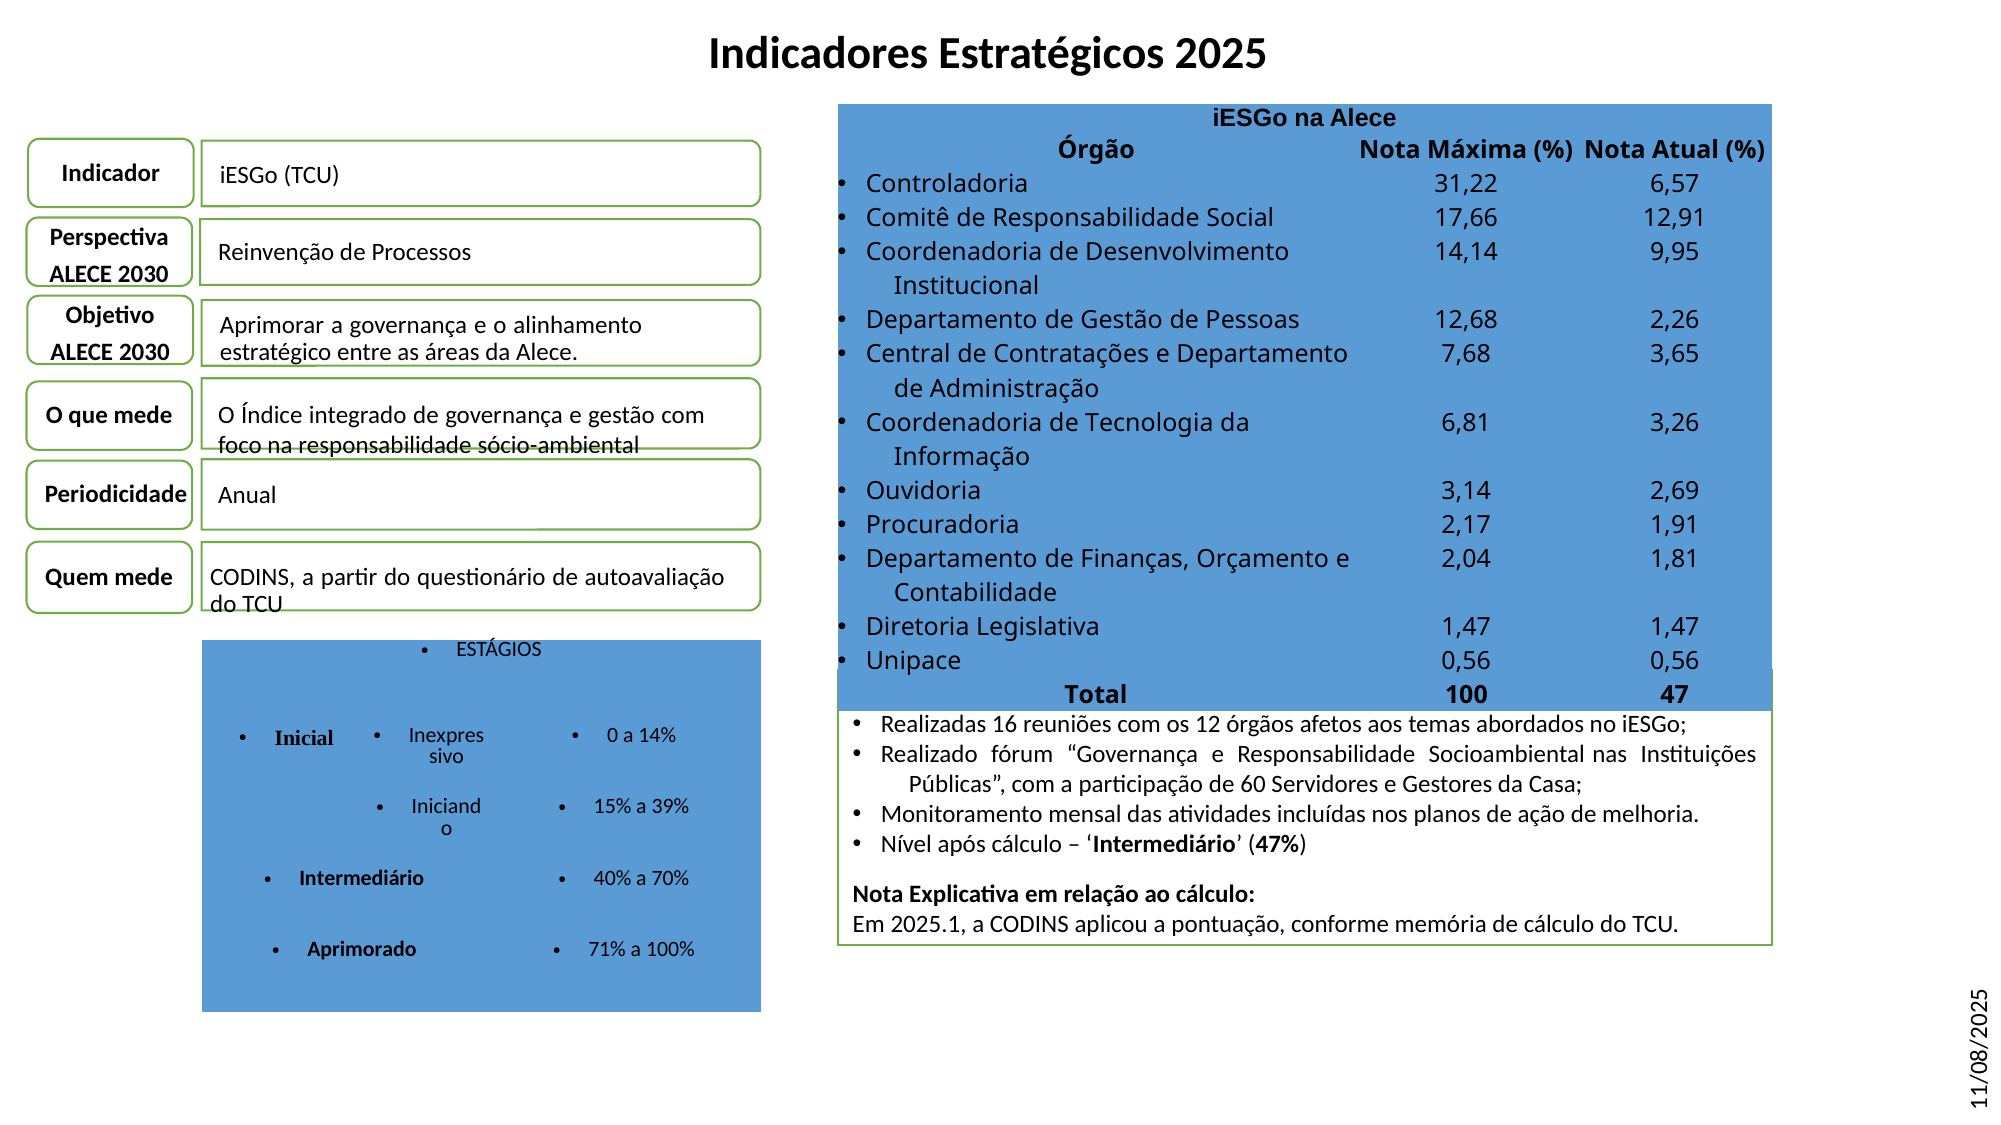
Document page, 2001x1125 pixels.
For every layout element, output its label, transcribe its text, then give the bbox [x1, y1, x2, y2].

text_box Periodicidade [34, 463, 198, 527]
table_cell Órgão [838, 132, 1355, 166]
title Indicadores Estratégicos 2025 [671, 22, 1305, 89]
text_box Iniciativas Realizadas em 2025.1 Realizadas 16 reuniões com os 12 órgãos afetos aos temas abordados no iESGo; Realizado fórum “Governança e Responsabilidade Socioambiental nas Instituições Públicas”, com a participação de 60 Servidores e Gestores da Casa; Monitoramento mensal das atividades incluídas nos planos de ação de melhoria. Nível após cálculo – ‘Intermediário’ (47%) Nota Explicativa em relação ao cálculo: Em 2025.1, a CODINS aplicou a pontuação, conforme memória de cálculo do TCU. [838, 711, 1772, 945]
table_cell 0,56 [1355, 643, 1578, 677]
table_header ESTÁGIOS [202, 640, 761, 726]
table_cell Departamento de Finanças, Orçamento e Contabilidade [838, 541, 1355, 609]
table_cell Nota Máxima (%) [1355, 132, 1578, 166]
table_cell 14,14 [1355, 234, 1578, 302]
table_cell Departamento de Gestão de Pessoas [838, 302, 1355, 336]
table_cell 47 [1578, 677, 1772, 711]
text_box Aprimorar a governança e o alinhamento estratégico entre as áreas da Alece. [202, 303, 743, 363]
text_box Objetivo ALECE 2030 [35, 298, 185, 362]
text_box Anual [200, 469, 742, 518]
table_cell Comitê de Responsabilidade Social [838, 200, 1355, 234]
table_cell 40% a 70% [487, 869, 761, 941]
table_cell 71% a 100% [487, 941, 761, 1012]
text_box iESGo (TCU) [202, 144, 743, 203]
table_cell 3,26 [1578, 404, 1772, 472]
table_cell 1,47 [1355, 609, 1578, 643]
text_box O Índice integrado de governança e gestão com foco na responsabilidade sócio-ambiental [200, 390, 742, 439]
table_cell 1,91 [1578, 507, 1772, 541]
table_cell 3,65 [1578, 336, 1772, 404]
table_cell 2,04 [1355, 541, 1578, 609]
table_cell Inicial [202, 726, 371, 869]
text_box 11/08/2025 [1954, 972, 2000, 1125]
text_box CODINS, a partir do questionário de autoavaliação do TCU [192, 555, 746, 597]
text_box Indicador [36, 141, 186, 205]
text_box Reinvenção de Processos [200, 222, 743, 282]
table_cell 2,69 [1578, 472, 1772, 507]
table_cell 12,91 [1578, 200, 1772, 234]
text_box O que mede [35, 384, 184, 447]
text_box Perspectiva ALECE 2030 [35, 220, 184, 283]
table_cell Total [838, 677, 1355, 711]
table_cell 100 [1355, 677, 1578, 711]
table_cell 9,95 [1578, 234, 1772, 302]
table_cell 2,26 [1578, 302, 1772, 336]
table_cell 0,56 [1578, 643, 1772, 677]
table_cell Coordenadoria de Desenvolvimento Institucional [838, 234, 1355, 302]
table_cell 15% a 39% [487, 797, 761, 869]
table_cell Central de Contratações e Departamento de Administração [838, 336, 1355, 404]
table_cell 31,22 [1355, 166, 1578, 200]
table_cell 1,81 [1578, 541, 1772, 609]
table_cell Unipace [838, 643, 1355, 677]
text_box Quem mede [35, 544, 184, 610]
table_cell 6,81 [1355, 404, 1578, 472]
table_cell Nota Atual (%) [1578, 132, 1772, 166]
table_cell Intermediário [202, 869, 487, 941]
table_header iESGo na Alece [838, 104, 1772, 132]
table_cell 7,68 [1355, 336, 1578, 404]
table_cell Iniciando [371, 797, 487, 869]
table_cell 3,14 [1355, 472, 1578, 507]
table_cell Inexpressivo [371, 726, 487, 797]
table_cell 0 a 14% [487, 726, 761, 797]
table_cell Procuradoria [838, 507, 1355, 541]
table_cell Controladoria [838, 166, 1355, 200]
table_cell Diretoria Legislativa [838, 609, 1355, 643]
table_cell 2,17 [1355, 507, 1578, 541]
table_cell Aprimorado [202, 941, 487, 1012]
table_cell 1,47 [1578, 609, 1772, 643]
table_cell Coordenadoria de Tecnologia da Informação [838, 404, 1355, 472]
table_cell 17,66 [1355, 200, 1578, 234]
table_cell 6,57 [1578, 166, 1772, 200]
table_cell Ouvidoria [838, 472, 1355, 507]
table_cell 12,68 [1355, 302, 1578, 336]
